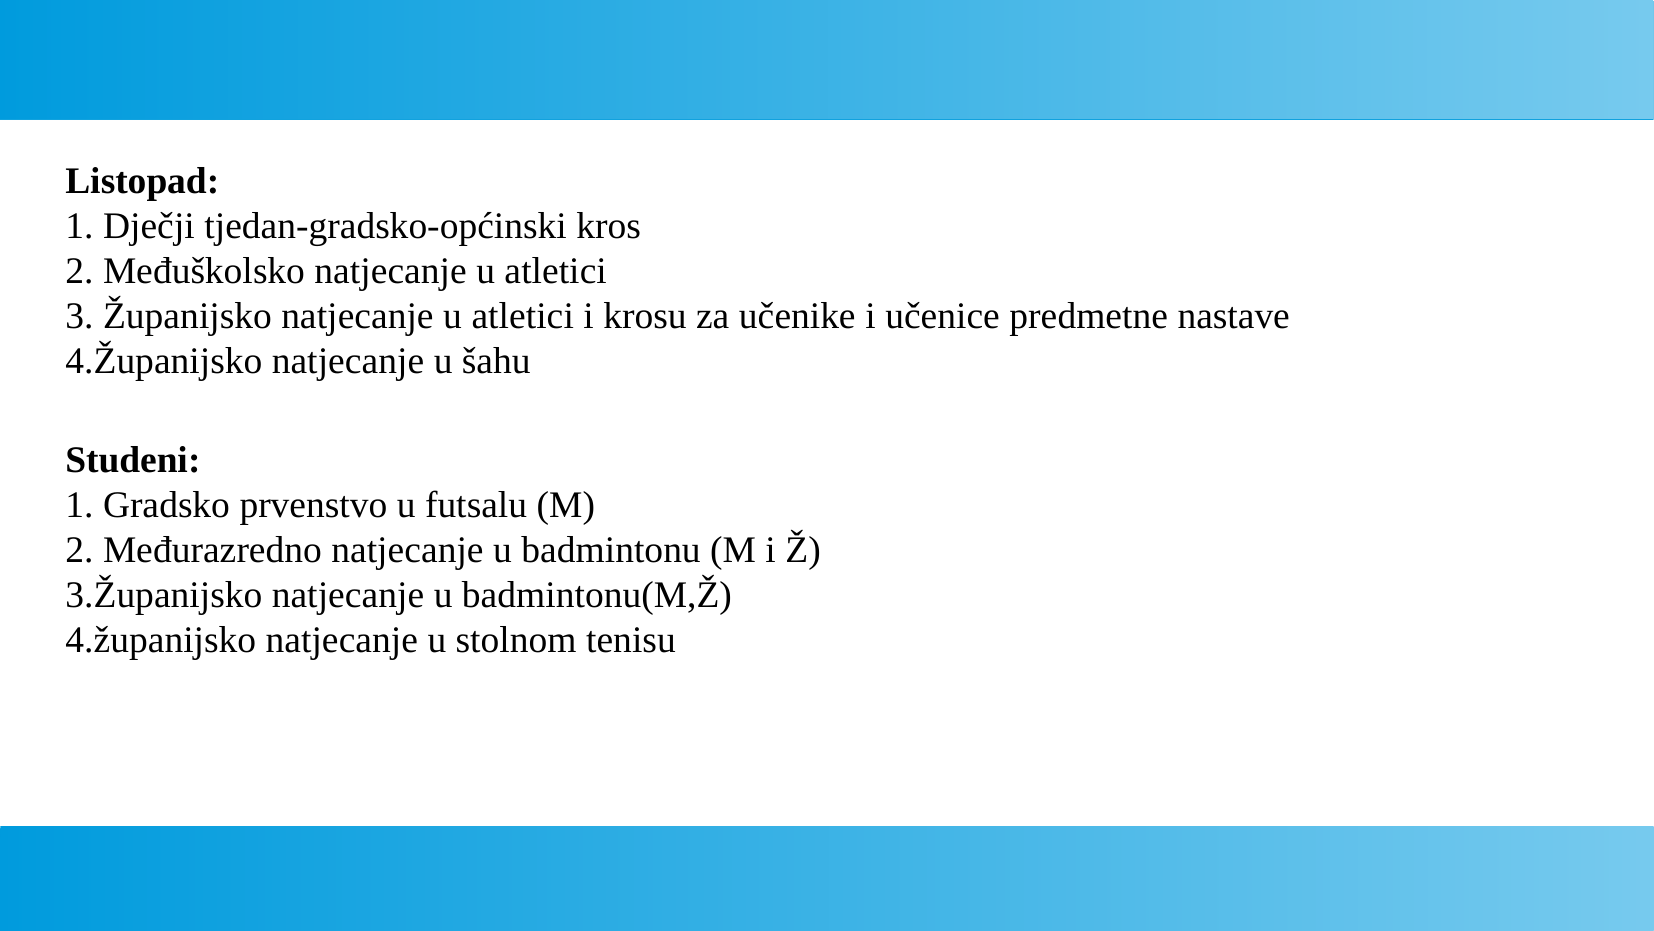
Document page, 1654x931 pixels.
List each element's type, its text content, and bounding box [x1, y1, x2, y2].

text_box Listopad: 1. Dječji tjedan-gradsko-općinski kros 2. Međuškolsko natjecanje u atletici 3. Županijsko natjecanje u atletici i krosu za učenike i učenice predmetne nastave 4.Županijsko natjecanje u šahu [50, 148, 1381, 392]
text_box Studeni: 1. Gradsko prvenstvo u futsalu (M) 2. Međurazredno natjecanje u badmintonu (M i Ž) 3.Županijsko natjecanje u badmintonu(M,Ž) 4.županijsko natjecanje u stolnom tenisu [50, 427, 1241, 670]
